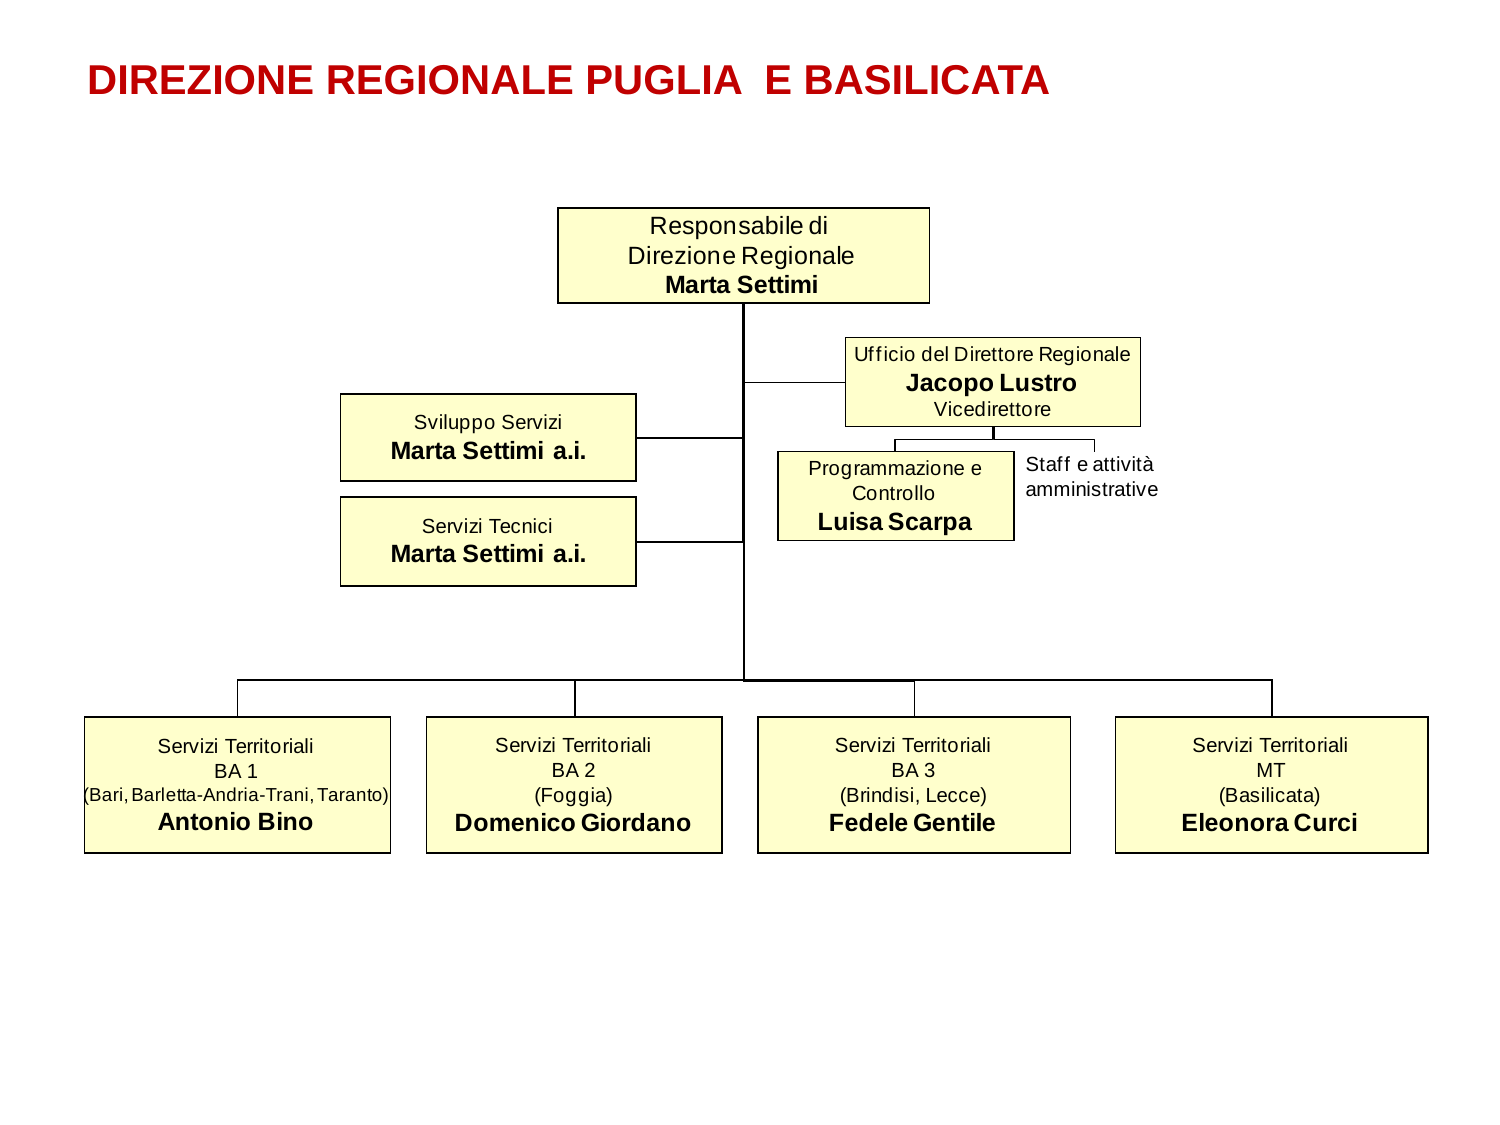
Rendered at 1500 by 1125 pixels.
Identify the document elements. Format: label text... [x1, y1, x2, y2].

picture [71, 202, 1429, 854]
title DIREZIONE REGIONALE PUGLIA E BASILICATA [72, 45, 1462, 128]
